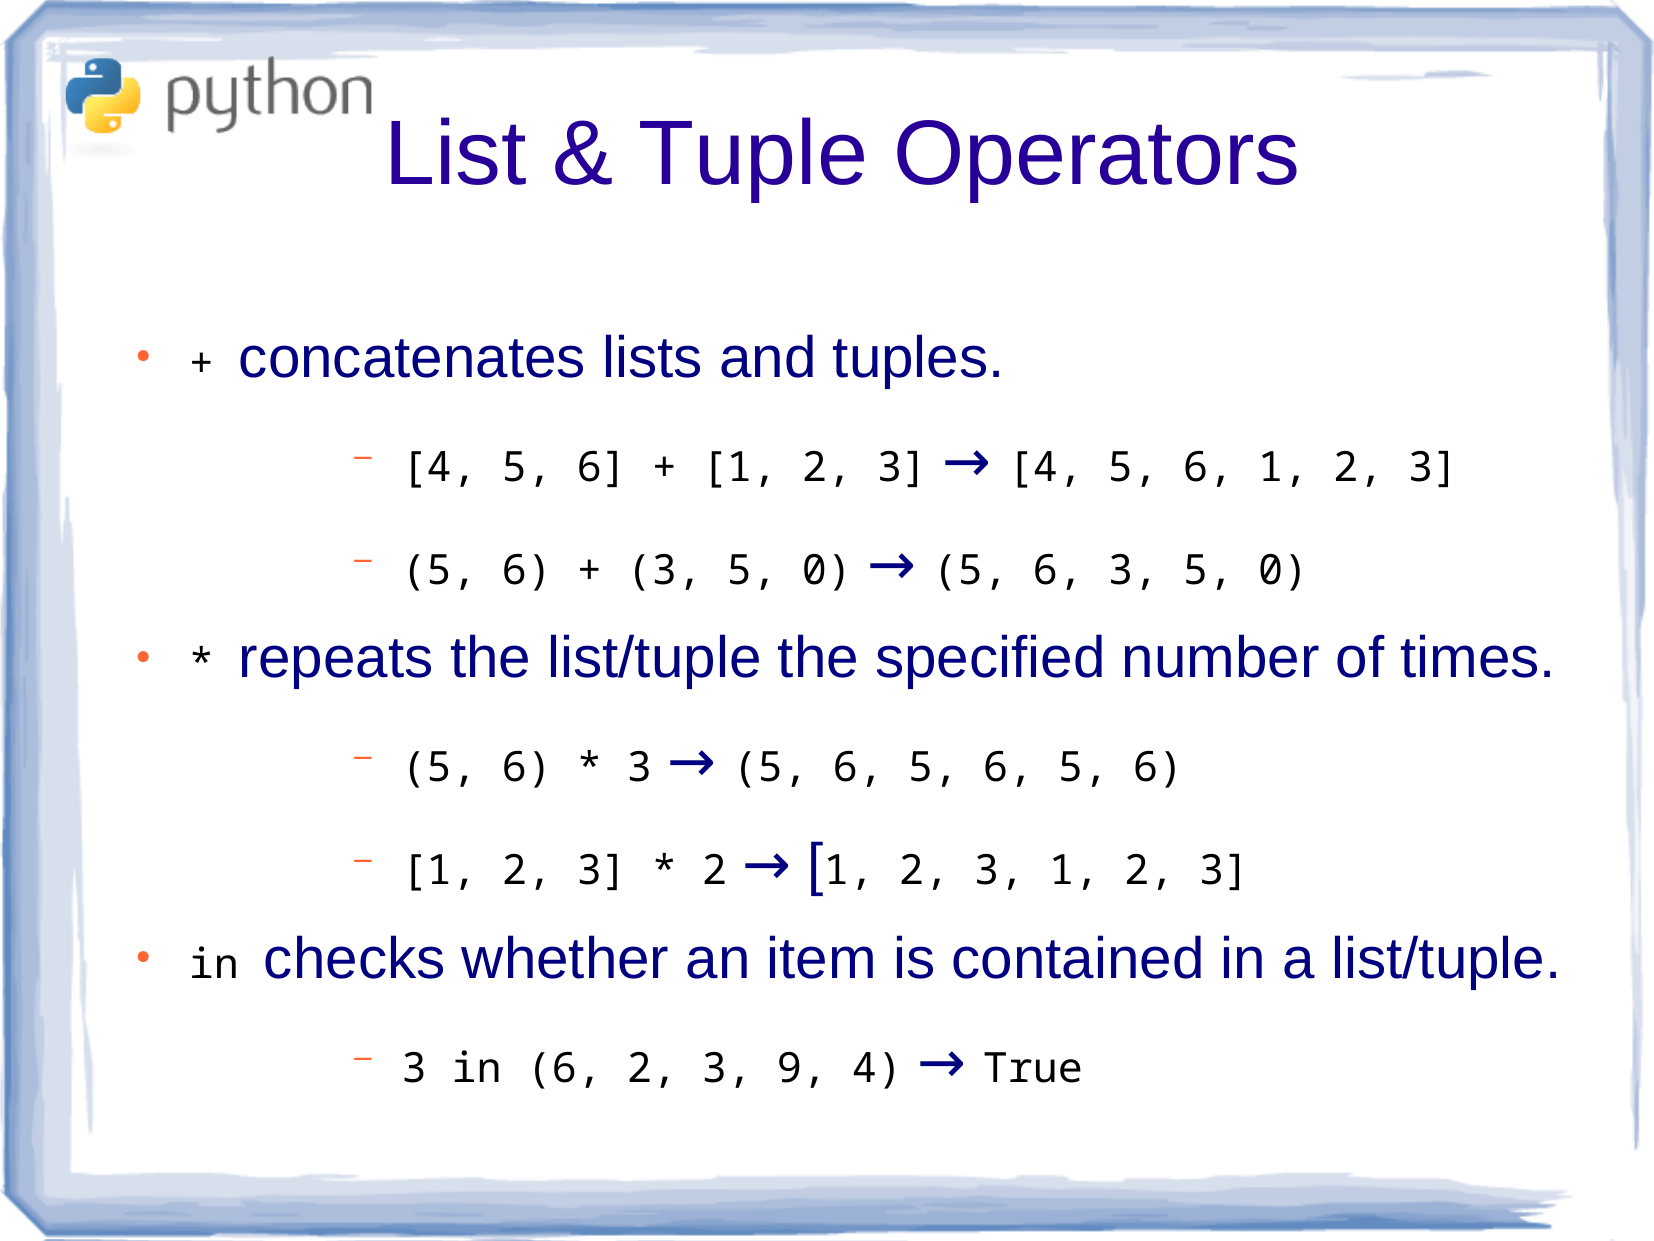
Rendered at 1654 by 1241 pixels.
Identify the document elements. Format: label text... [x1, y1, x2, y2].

title List & Tuple Operators [82, 49, 1571, 257]
picture [0, 0, 1654, 1241]
list + concatenates lists and tuples. [4, 5, 6] + [1, 2, 3] → [4, 5, 6, 1, 2, 3] (5, 6) + (3, 5, 0) → (5, 6, 3, 5, 0) * repeats the list/tuple the specified number of times. (5, 6) * 3 → (5, 6, 5, 6, 5, 6) [1, 2, 3] * 2 → [1, 2, 3, 1, 2, 3] in checks whether an item is contained in a list/tuple. 3 in (6, 2, 3, 9, 4) → True [118, 324, 1571, 1089]
